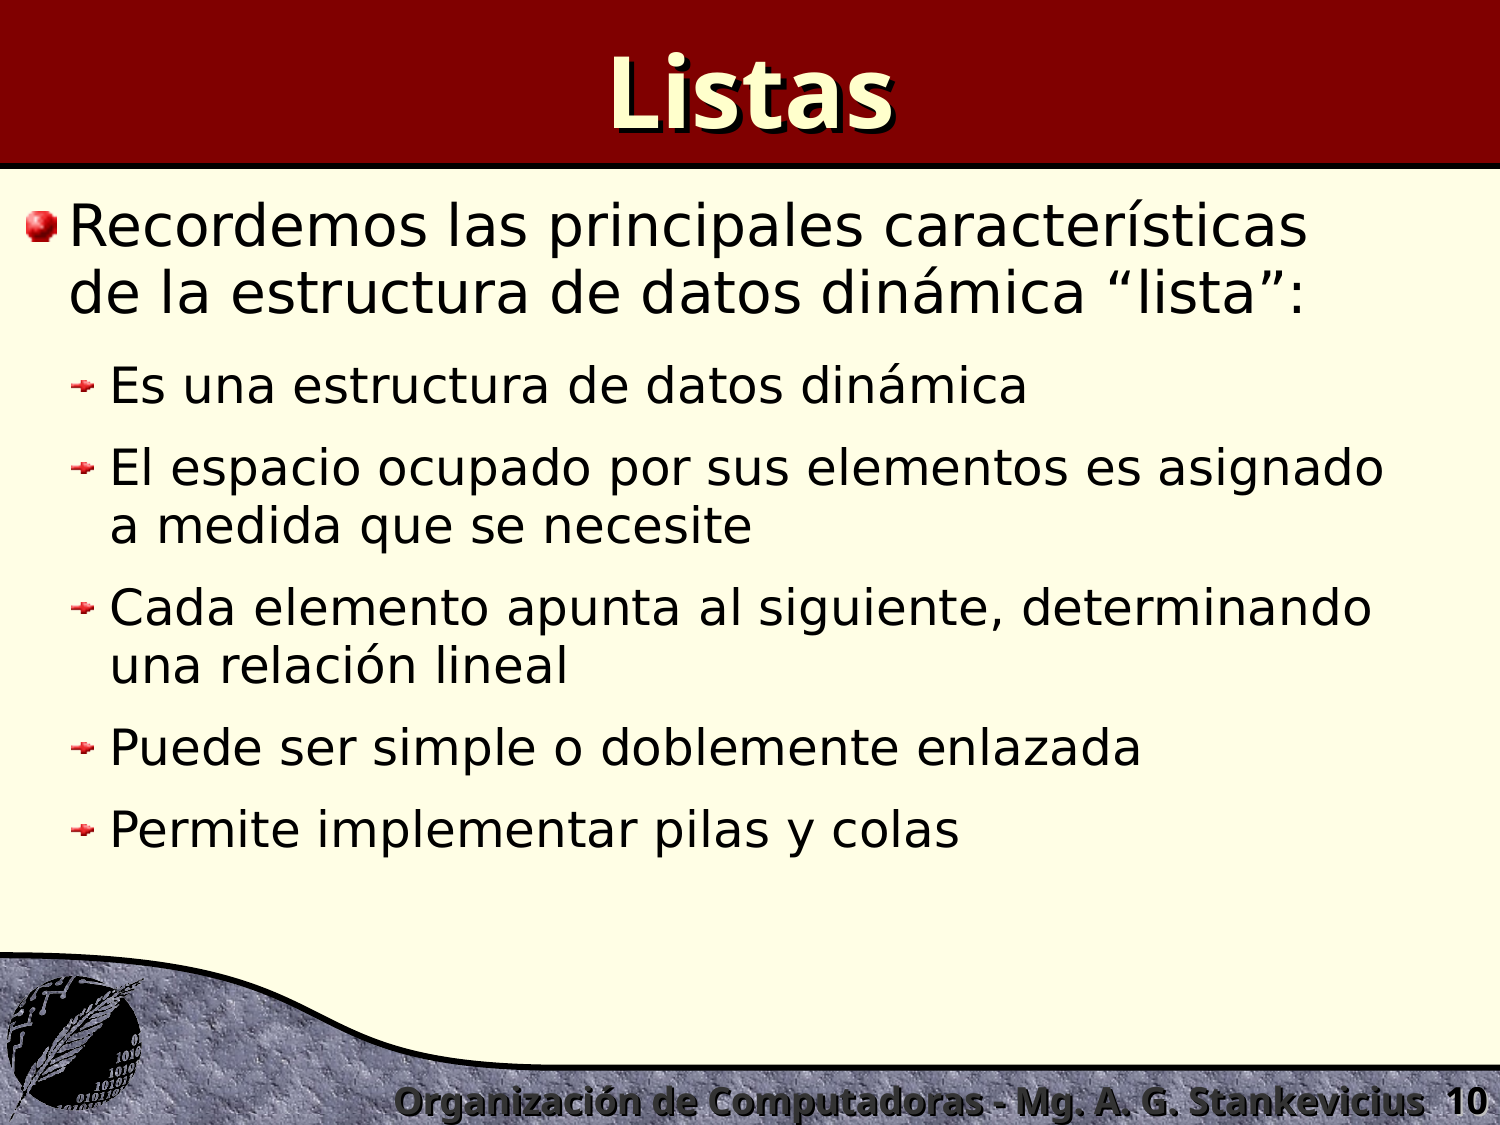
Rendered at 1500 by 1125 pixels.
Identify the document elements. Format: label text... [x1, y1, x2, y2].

picture [448, 1100, 455, 1110]
picture [0, 959, 1500, 1125]
picture [802, 1100, 806, 1110]
title Listas [15, 5, 1485, 160]
picture [1058, 1100, 1065, 1110]
list Recordemos las principales características de la estructura de datos dinámica “lista”: Es una estructura de datos dinámica El espacio ocupado por sus elementos es asignado a medida que se necesite Cada elemento apunta al siguiente, determinando una relación lineal Puede ser simple o doblemente enlazada Permite implementar pilas y colas [11, 192, 1486, 935]
